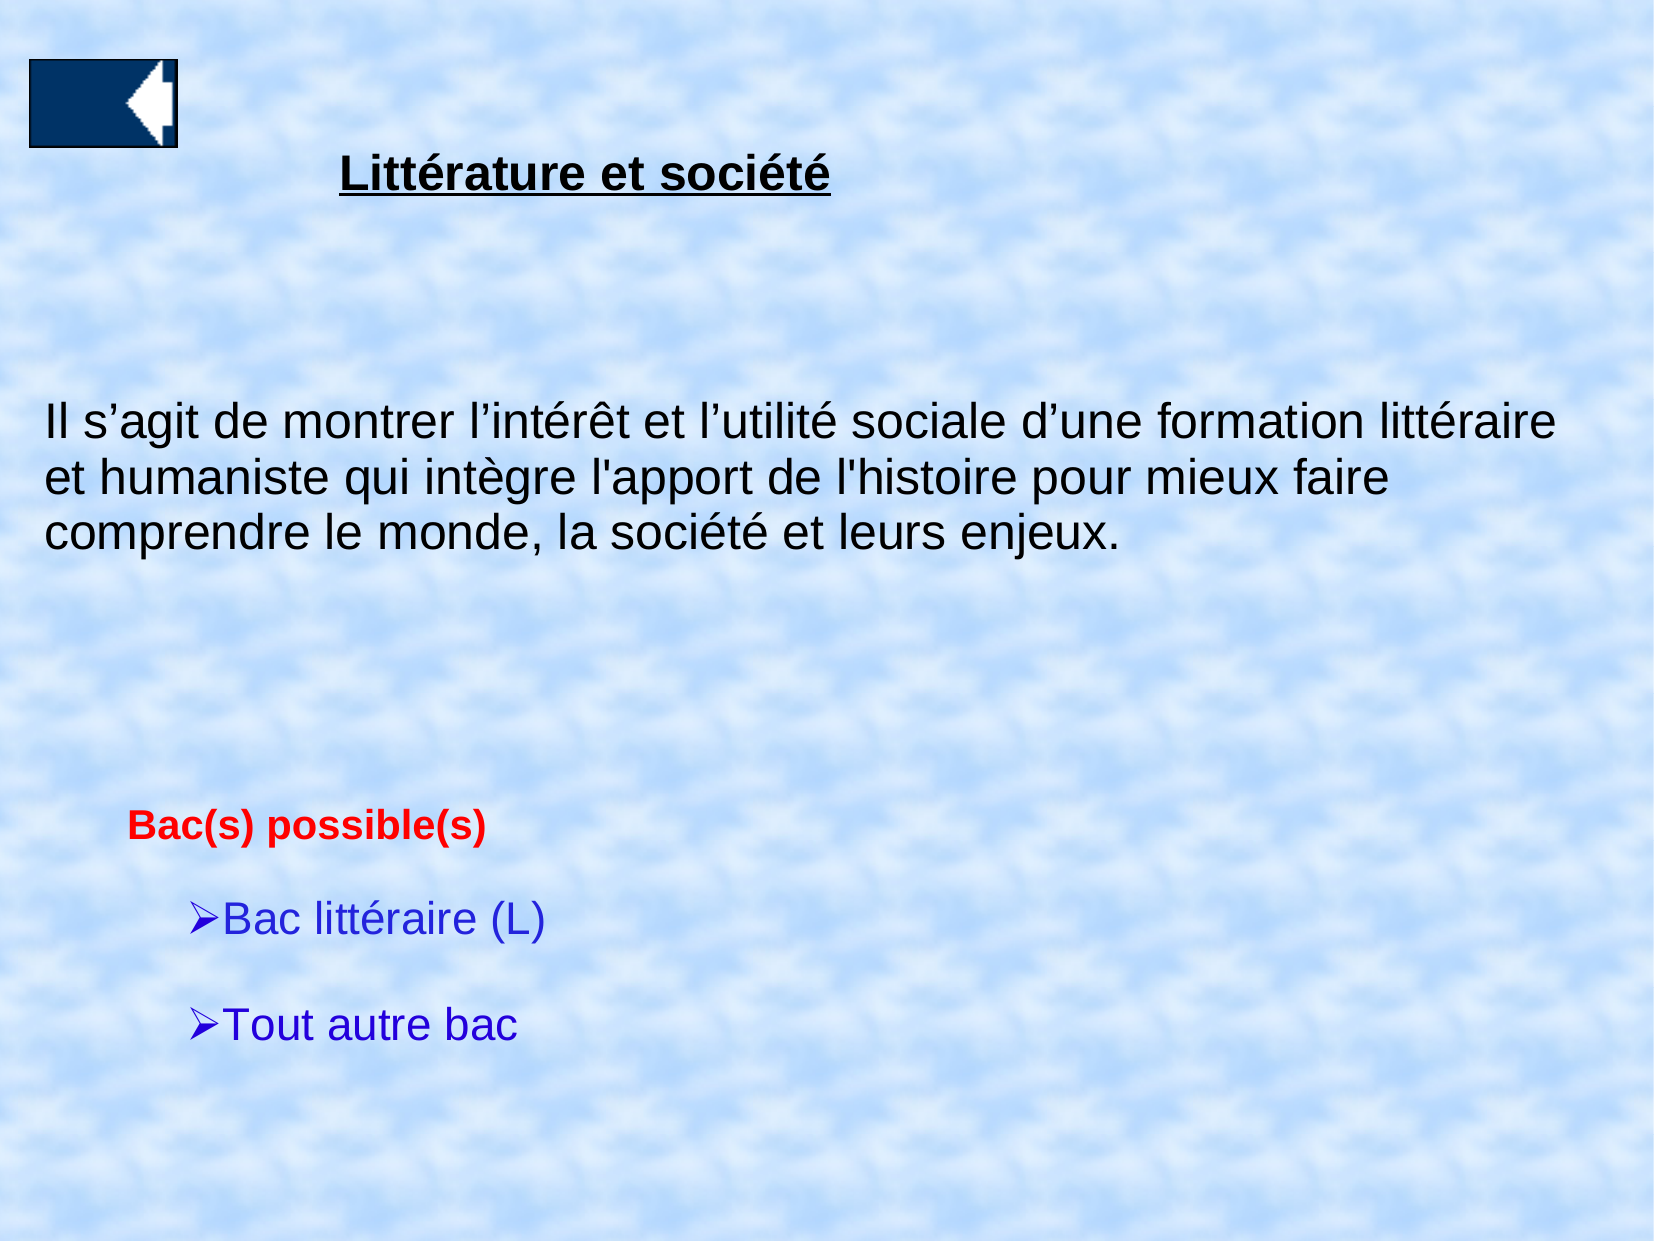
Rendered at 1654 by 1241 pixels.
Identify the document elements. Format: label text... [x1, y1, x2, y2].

picture [0, 0, 1654, 1241]
text_box Bac(s) possible(s) [112, 795, 502, 857]
text_box Littérature et société [324, 134, 1063, 207]
text_box Bac littéraire (L) Tout autre bac [171, 885, 591, 1068]
text_box Il s’agit de montrer l’intérêt et l’utilité sociale d’une formation littéraire et humaniste qui intègre l'apport de l'histoire pour mieux faire comprendre le monde, la société et leurs enjeux. [29, 383, 1625, 652]
